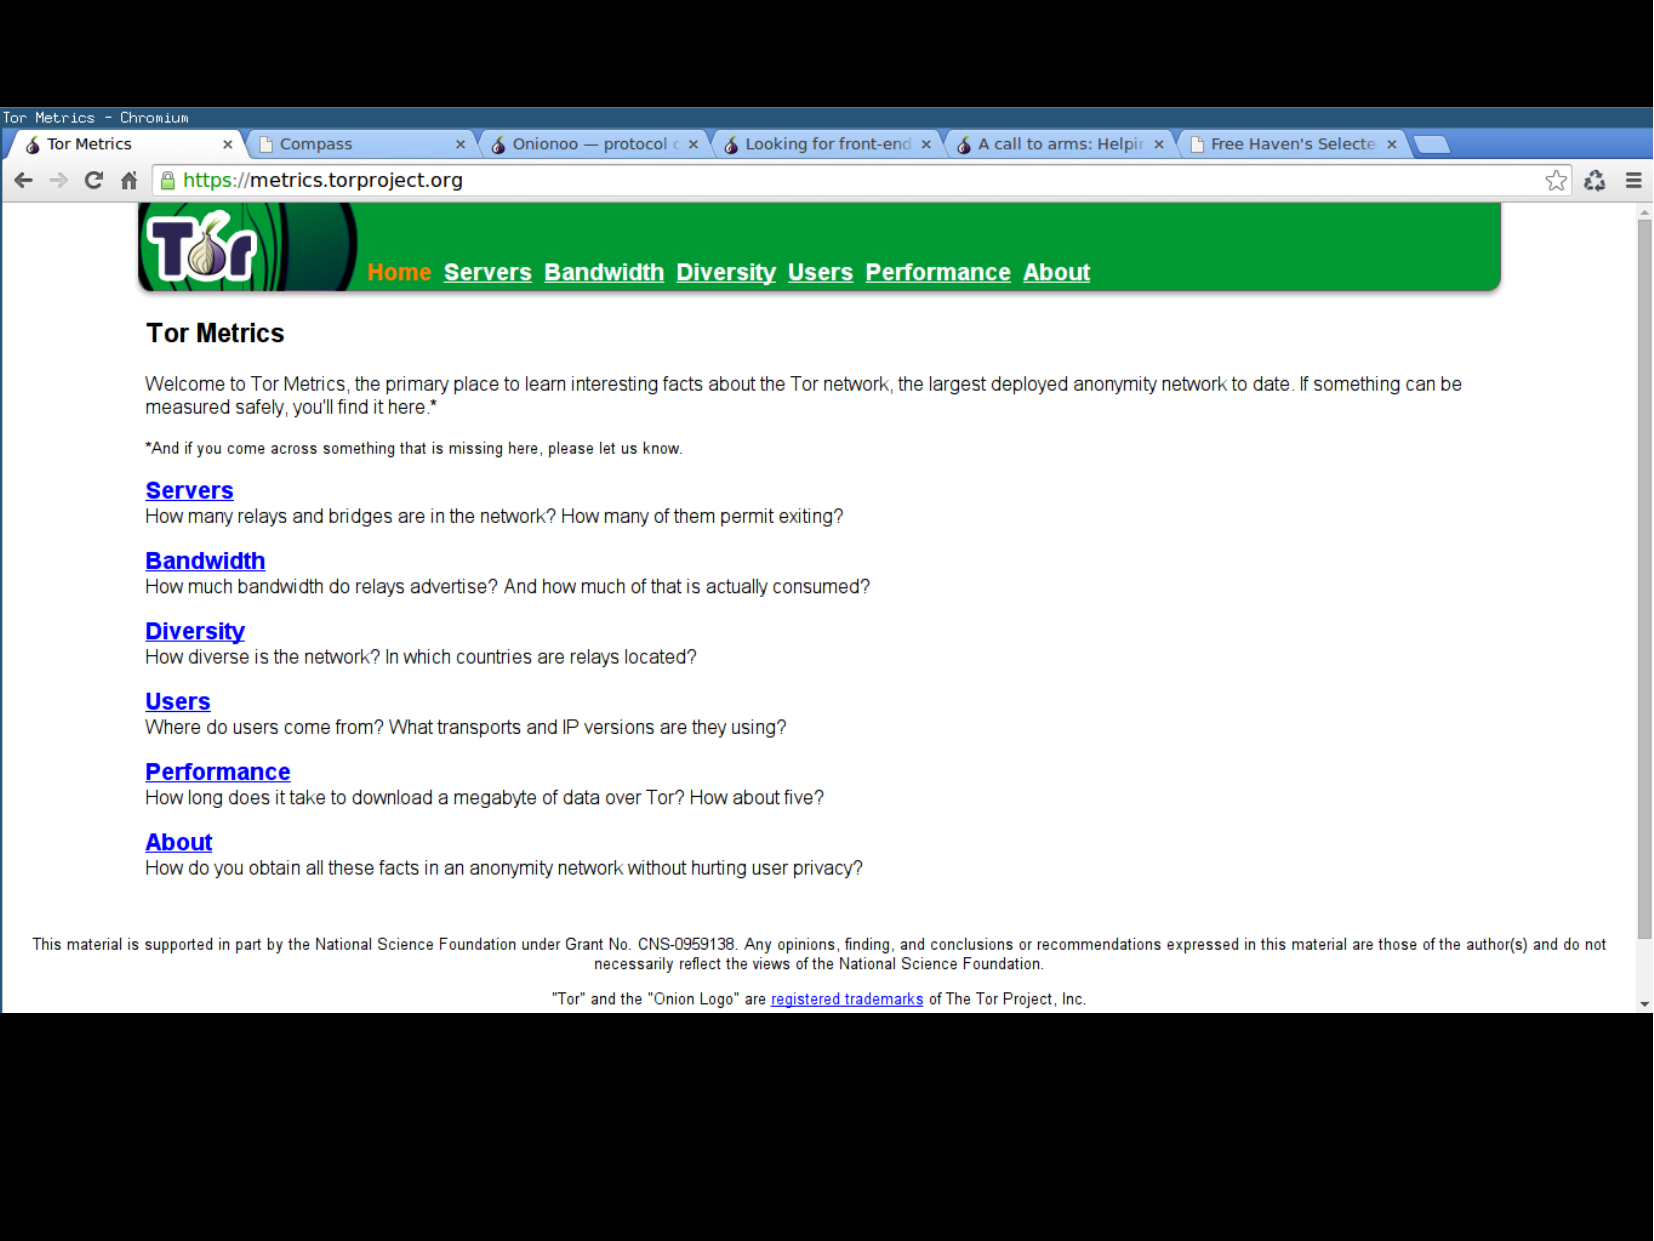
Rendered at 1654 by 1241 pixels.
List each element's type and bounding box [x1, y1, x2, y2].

picture [0, 107, 1653, 1013]
